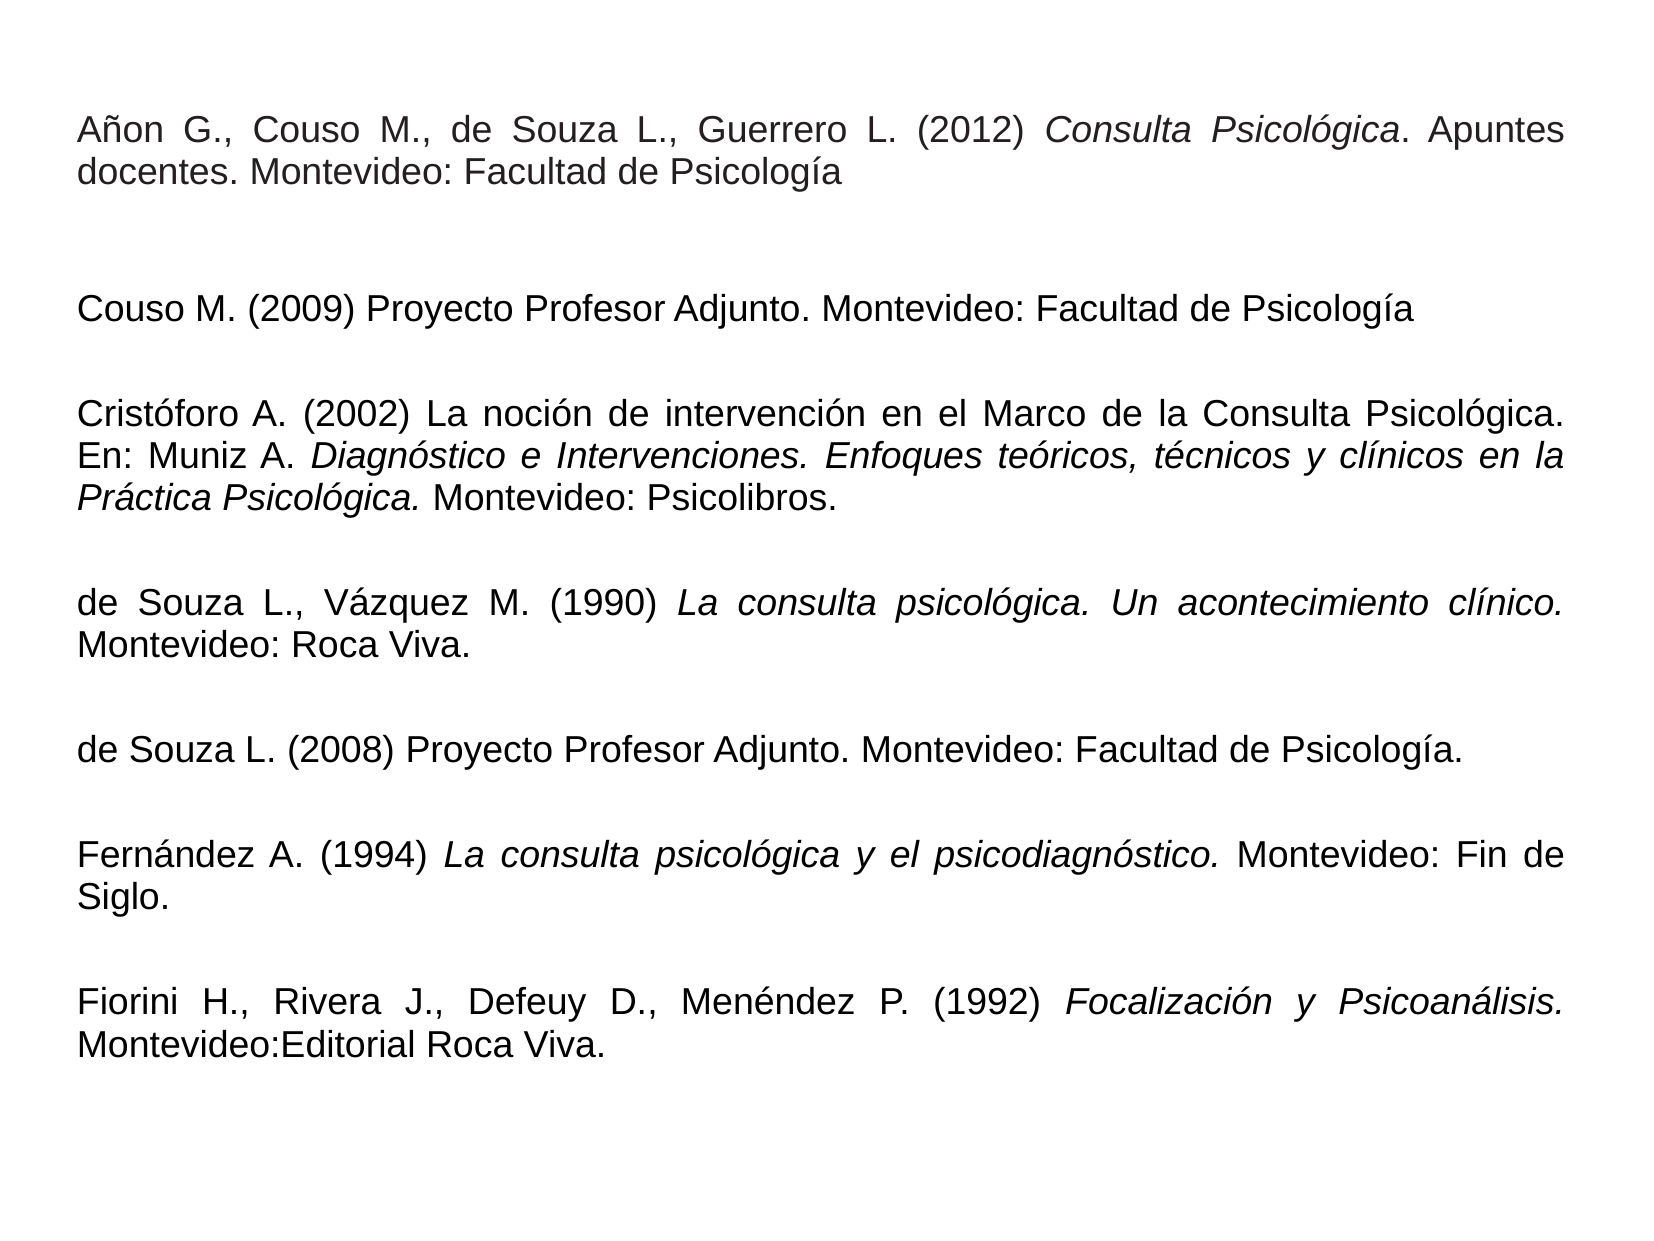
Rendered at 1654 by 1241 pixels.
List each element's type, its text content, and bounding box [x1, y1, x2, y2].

subtitle Añon G., Couso M., de Souza L., Guerrero L. (2012) Consulta Psicológica. Apuntes docentes. Montevideo: Facultad de Psicología Couso M. (2009) Proyecto Profesor Adjunto. Montevideo: Facultad de Psicología Cristóforo A. (2002) La noción de intervención en el Marco de la Consulta Psicológica. En: Muniz A. Diagnóstico e Intervenciones. Enfoques teóricos, técnicos y clínicos en la Práctica Psicológica. Montevideo: Psicolibros. de Souza L., Vázquez M. (1990) La consulta psicológica. Un acontecimiento clínico. Montevideo: Roca Viva. de Souza L. (2008) Proyecto Profesor Adjunto. Montevideo: Facultad de Psicología. Fernández A. (1994) La consulta psicológica y el psicodiagnóstico. Montevideo: Fin de Siglo. Fiorini H., Rivera J., Defeuy D., Menéndez P. (1992) Focalización y Psicoanálisis. Montevideo:Editorial Roca Viva. [76, 107, 1565, 1161]
